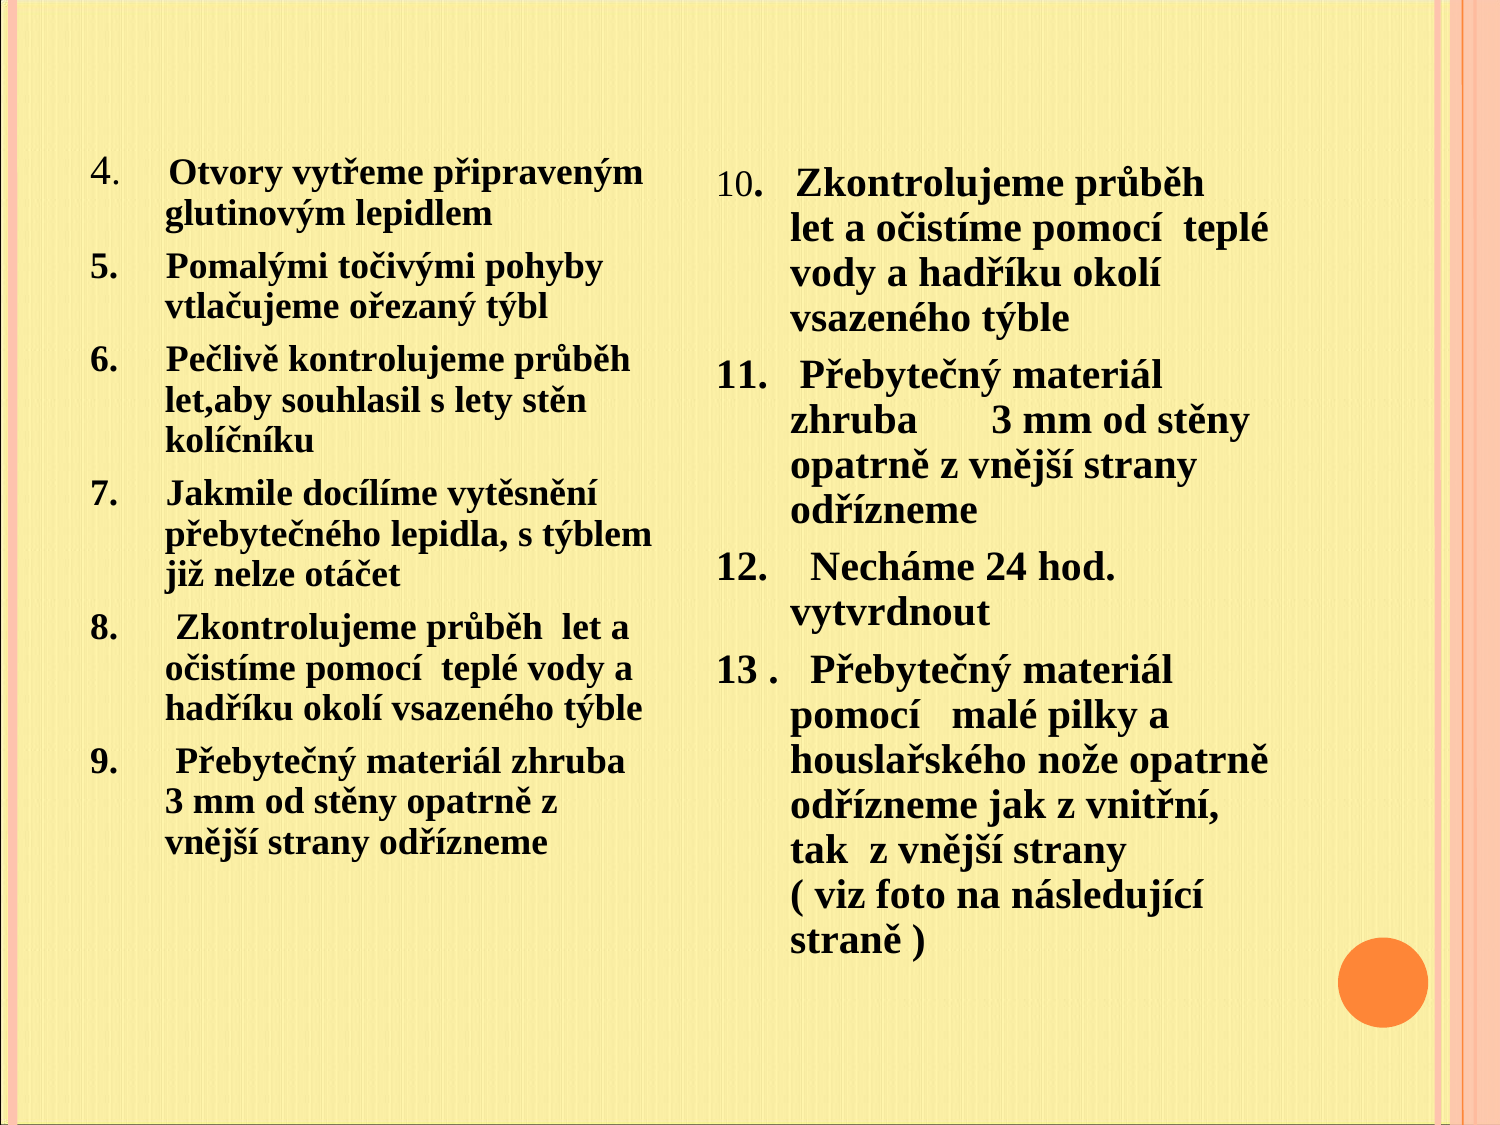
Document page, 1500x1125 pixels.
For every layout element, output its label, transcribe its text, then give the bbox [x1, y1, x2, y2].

picture [0, 0, 8, 1125]
text_box 10. Zkontrolujeme průběh let a očistíme pomocí teplé vody a hadříku okolí vsazeného týble 11. Přebytečný materiál zhruba 3 mm od stěny opatrně z vnější strany odřízneme 12. Necháme 24 hod. vytvrdnout 13 . Přebytečný materiál pomocí malé pilky a houslařského nože opatrně odřízneme jak z vnitřní, tak z vnější strany ( viz foto na následující straně ) [700, 152, 1301, 1043]
text_box 4. Otvory vytřeme připraveným glutinovým lepidlem 5. Pomalými točivými pohyby vtlačujeme ořezaný týbl 6. Pečlivě kontrolujeme průběh let,aby souhlasil s lety stěn kolíčníku 7. Jakmile docílíme vytěsnění přebytečného lepidla, s týblem již nelze otáčet 8. Zkontrolujeme průběh let a očistíme pomocí teplé vody a hadříku okolí vsazeného týble 9. Přebytečný materiál zhruba 3 mm od stěny opatrně z vnější strany odřízneme [75, 140, 676, 1013]
picture [18, 0, 1434, 1125]
picture [1441, 0, 1449, 1125]
